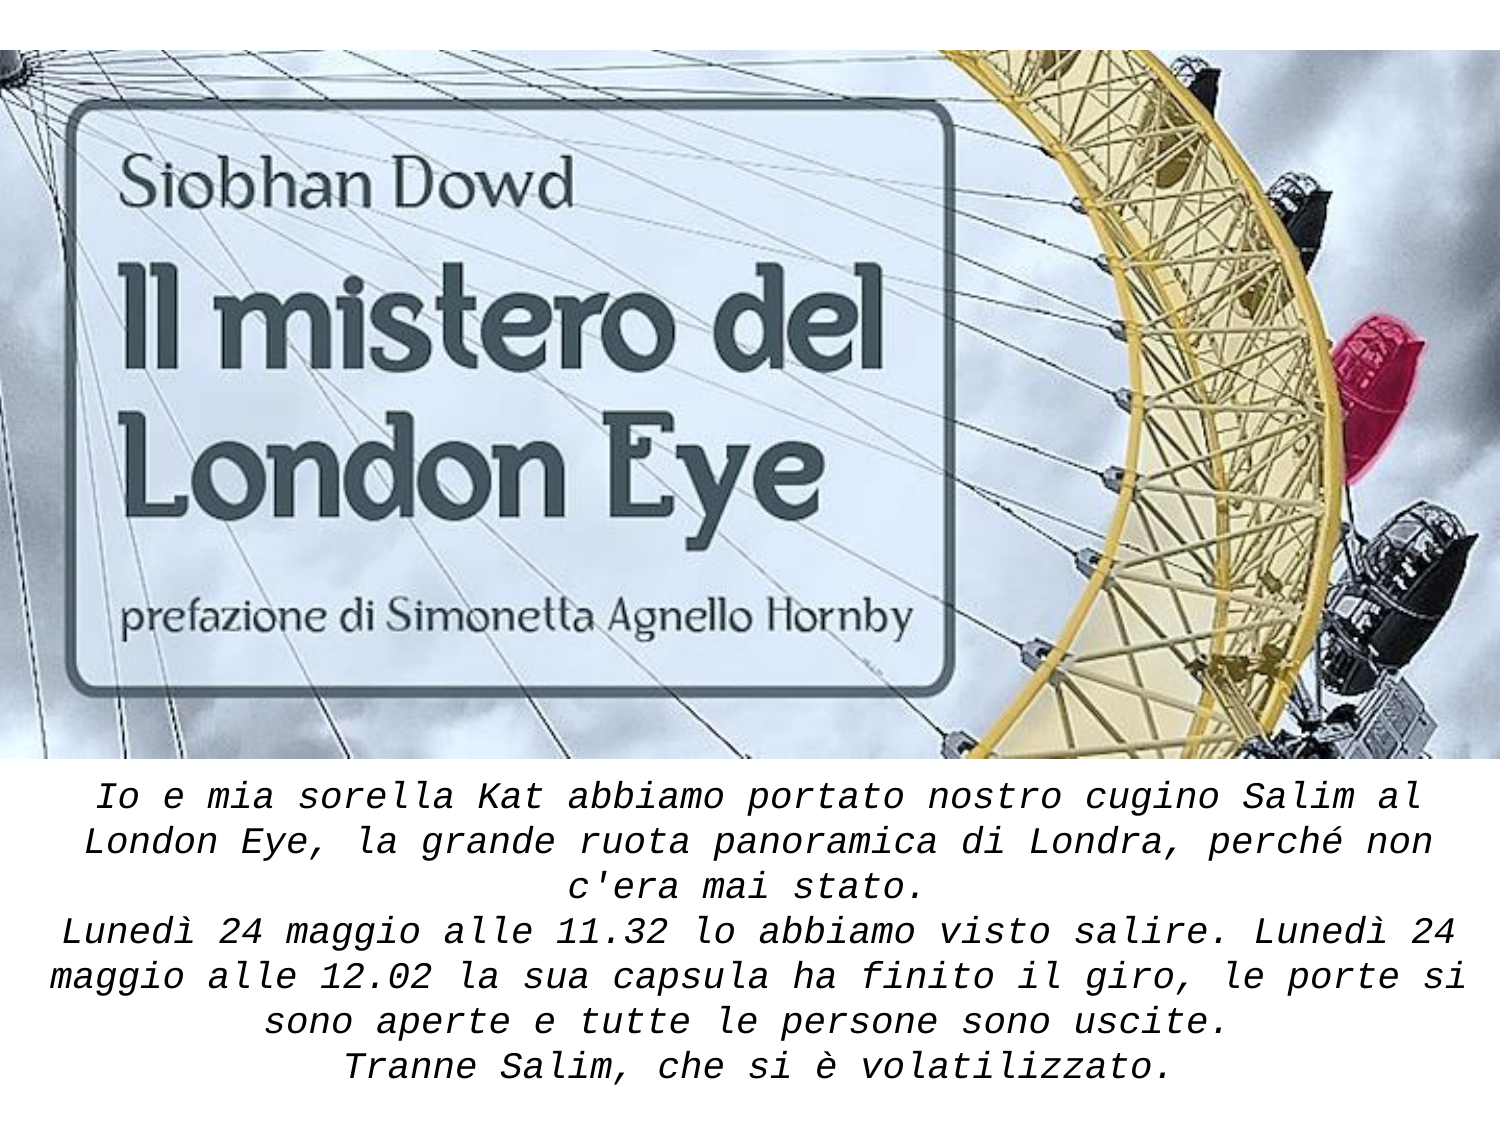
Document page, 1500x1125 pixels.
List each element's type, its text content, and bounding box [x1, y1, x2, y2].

text_box Io e mia sorella Kat abbiamo portato nostro cugino Salim al London Eye, la grande ruota panoramica di Londra, perché non c'era mai stato. Lunedì 24 maggio alle 11.32 lo abbiamo visto salire. Lunedì 24 maggio alle 12.02 la sua capsula ha finito il giro, le porte si sono aperte e tutte le persone sono uscite. Tranne Salim, che si è volatilizzato. [17, 764, 1500, 1094]
picture [0, 50, 1500, 759]
